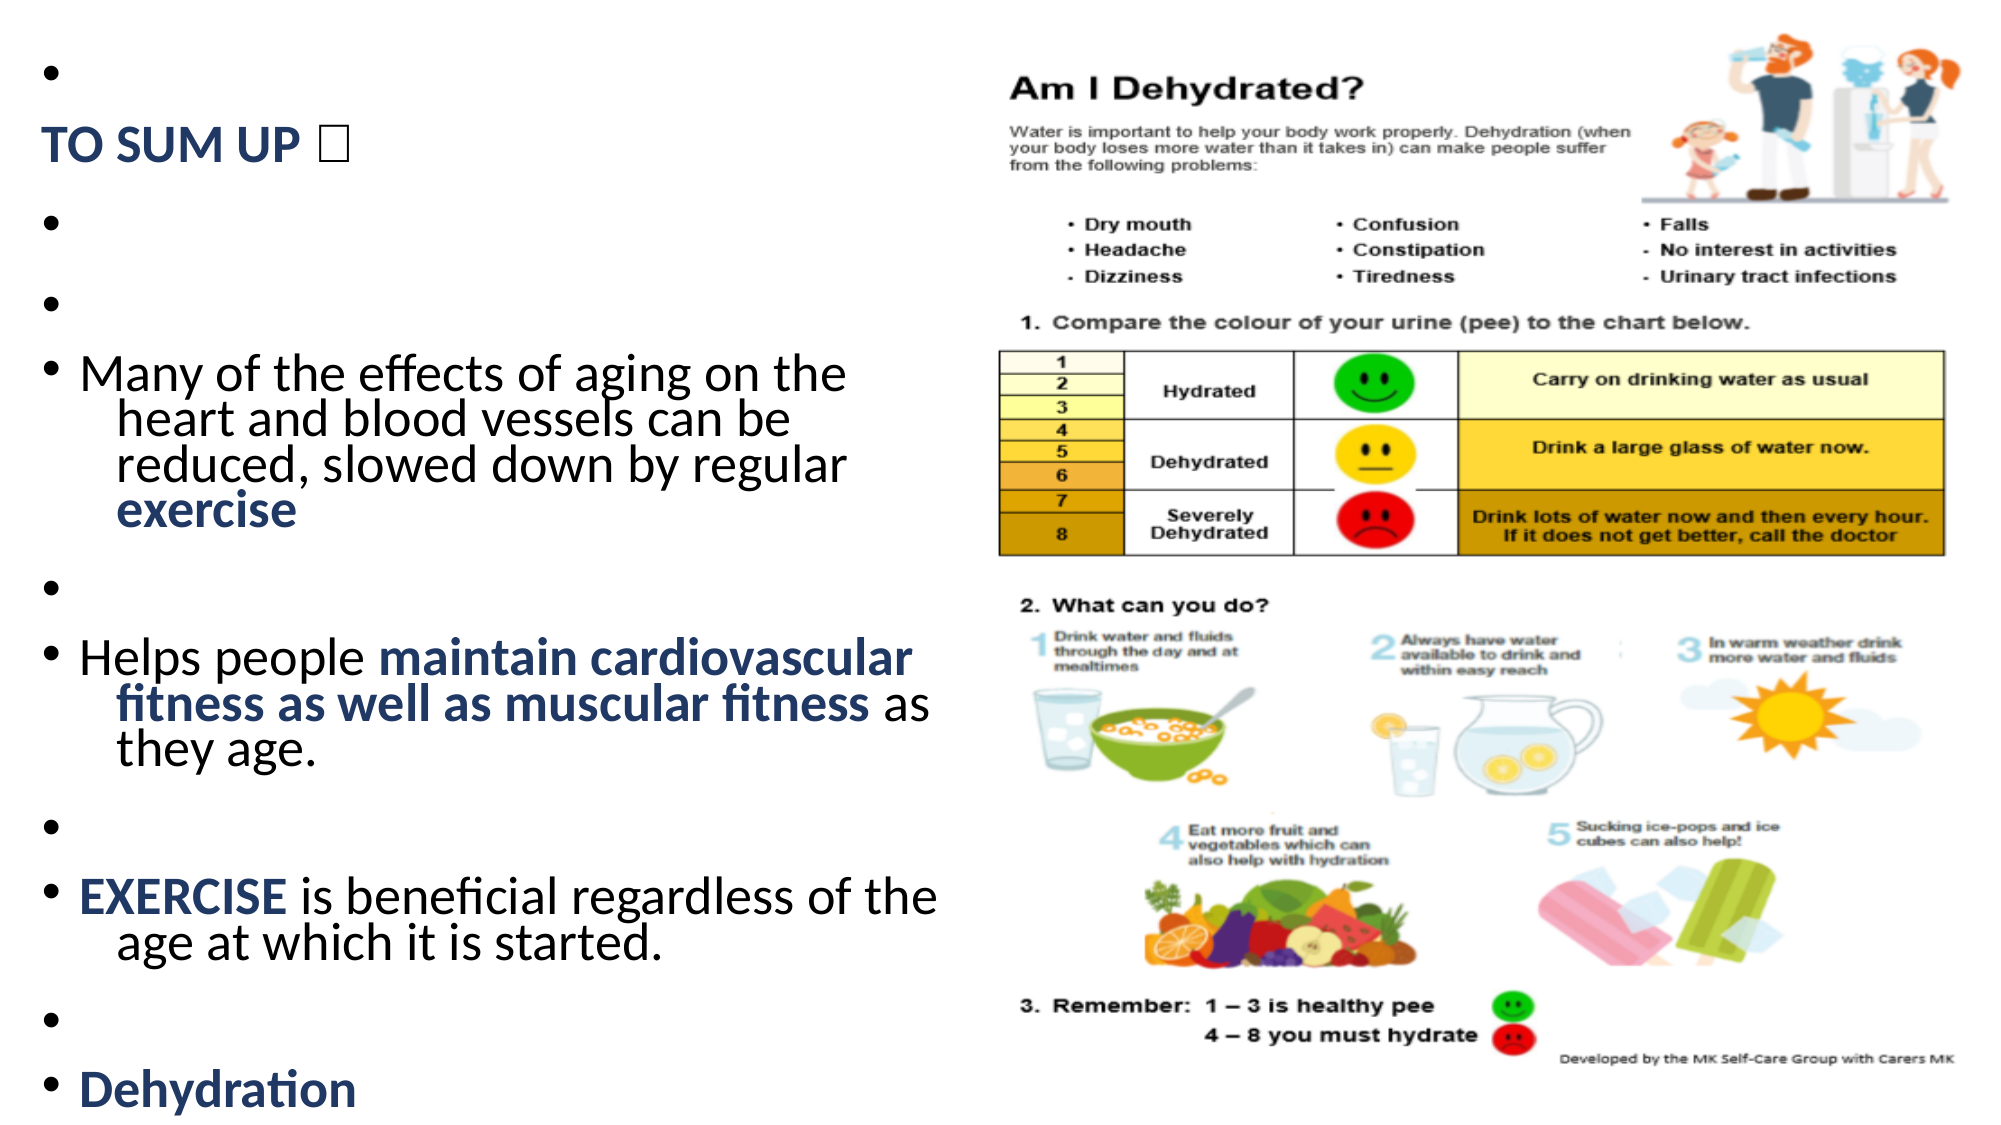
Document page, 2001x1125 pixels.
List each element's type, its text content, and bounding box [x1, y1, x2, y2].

list TO SUM UP  Many of the effects of aging on the heart and blood vessels can be reduced, slowed down by regular exercise Helps people maintain cardiovascular fitness as well as muscular fitness as they age. EXERCISE is beneficial regardless of the age at which it is started. Dehydration [26, 32, 973, 1125]
picture [972, 32, 2000, 1093]
